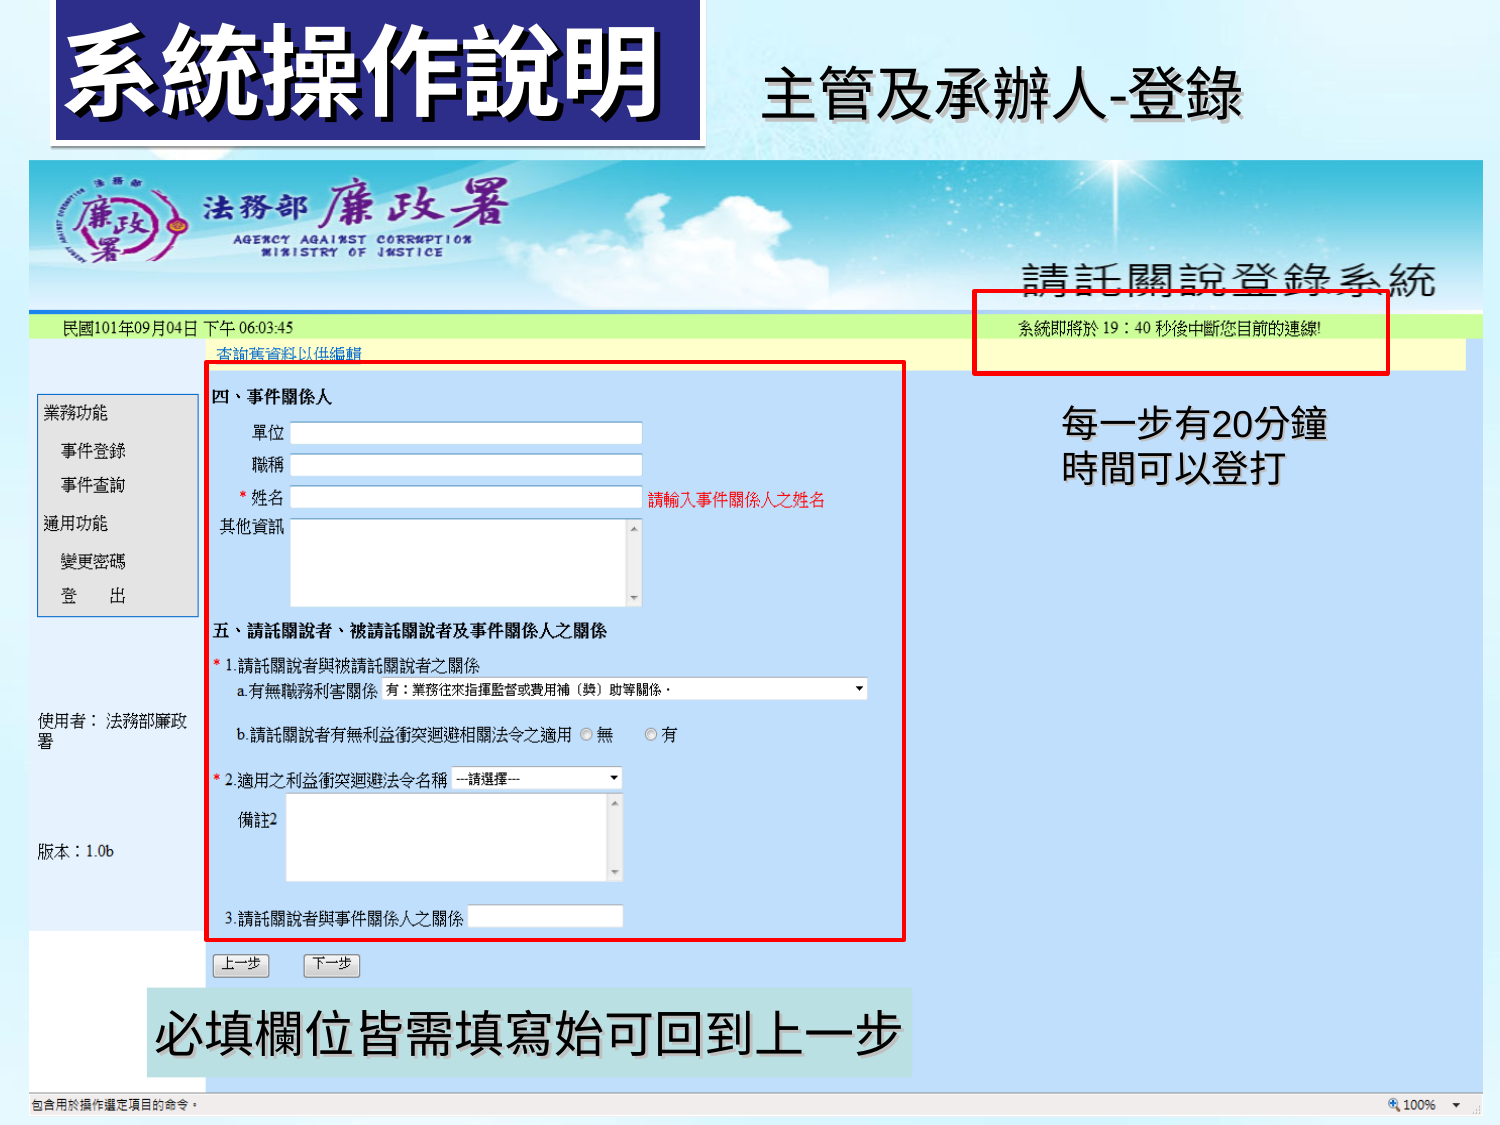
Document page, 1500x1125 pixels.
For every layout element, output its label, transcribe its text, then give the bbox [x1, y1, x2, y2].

title 系統操作說明 [53, 0, 703, 144]
picture [0, 0, 1500, 1125]
text_box 必填欄位皆需填寫始可回到上一步 [146, 987, 913, 1078]
text_box 每一步有20分鐘 時間可以登打 [1054, 385, 1337, 505]
text_box 主管及承辦人-登錄 [751, 42, 1252, 160]
